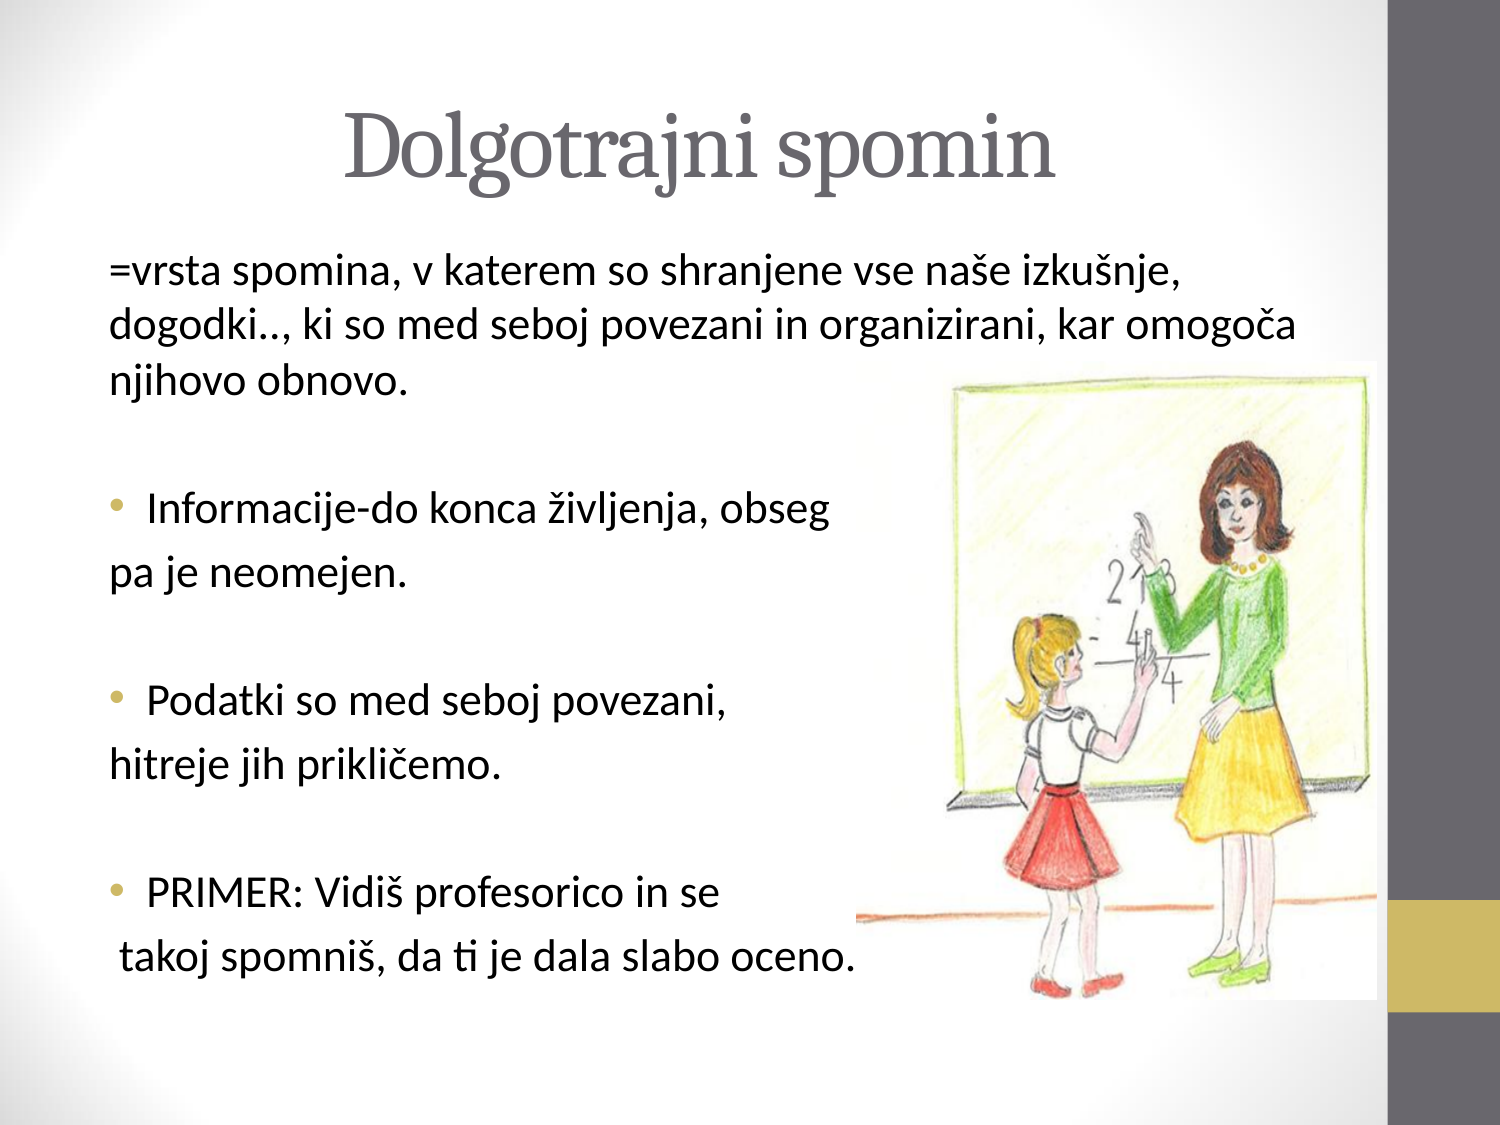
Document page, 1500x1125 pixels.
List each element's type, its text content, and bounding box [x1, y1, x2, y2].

picture [0, 0, 1387, 1125]
title Dolgotrajni spomin [75, 45, 1325, 231]
list =vrsta spomina, v katerem so shranjene vse naše izkušnje, dogodki.., ki so med seboj povezani in organizirani, kar omogoča njihovo obnovo. Informacije-do konca življenja, obseg pa je neomejen. Podatki so med seboj povezani, hitreje jih prikličemo. PRIMER: Vidiš profesorico in se takoj spomniš, da ti je dala slabo oceno. [75, 231, 1325, 1050]
